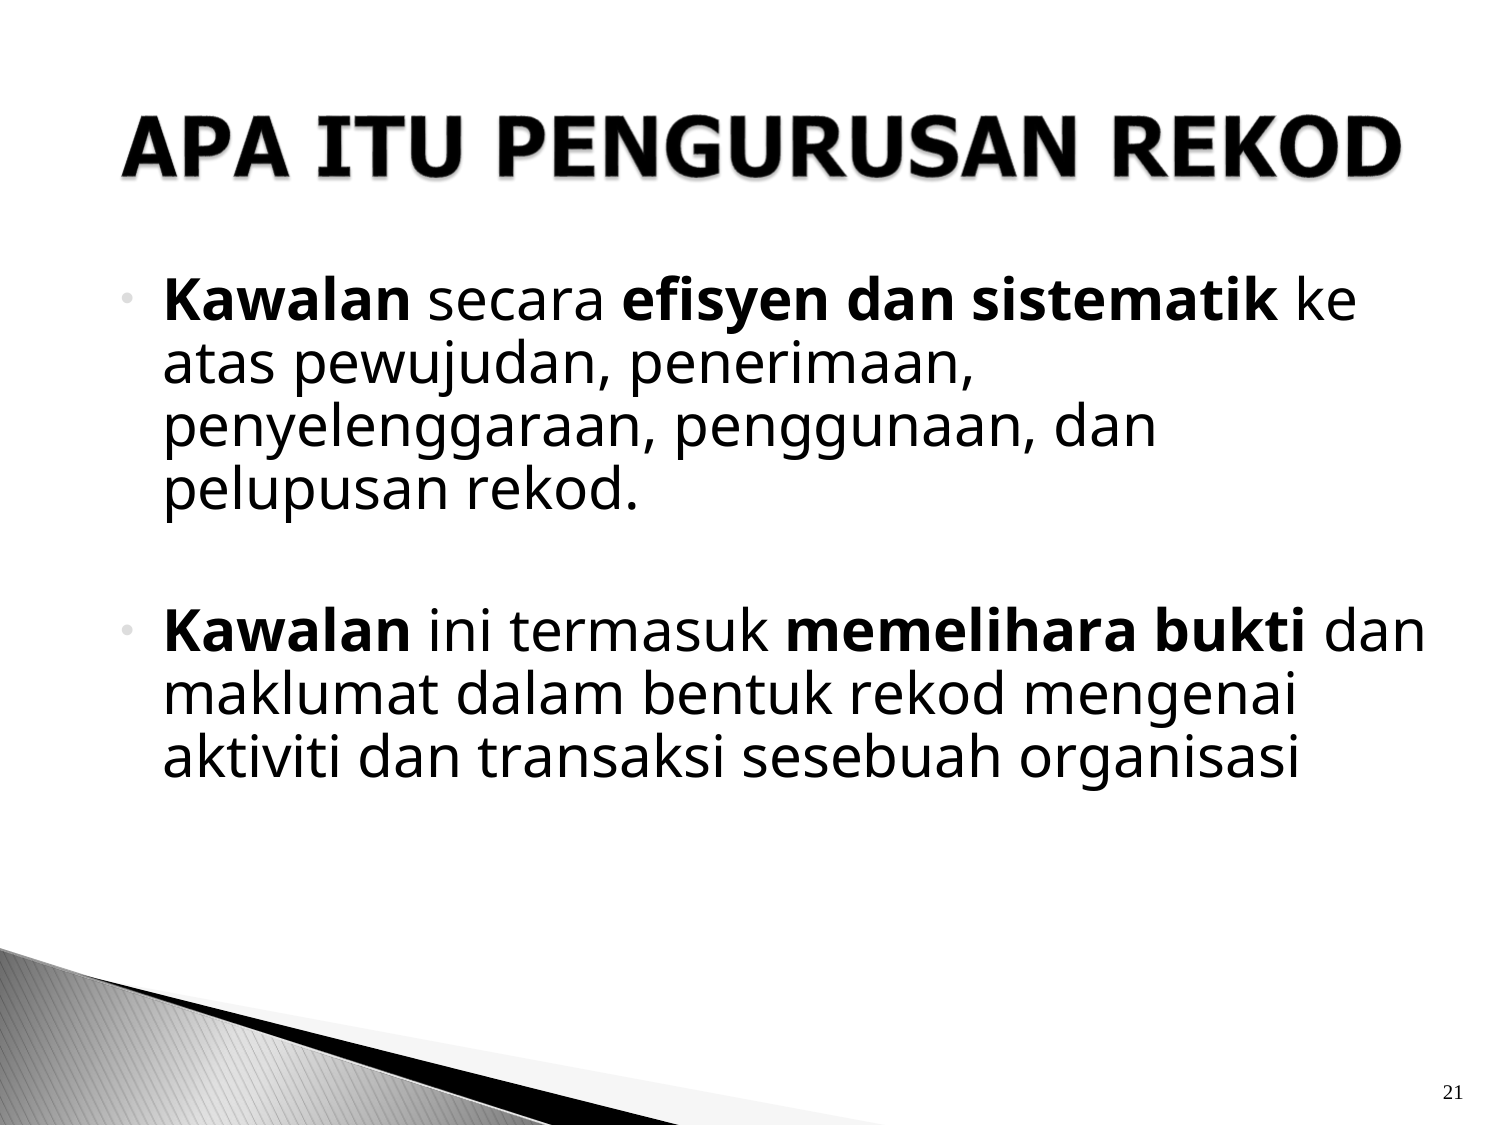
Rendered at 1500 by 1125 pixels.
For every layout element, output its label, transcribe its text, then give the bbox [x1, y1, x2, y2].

picture [50, 74, 1476, 214]
picture [0, 947, 559, 1125]
text_box <number> [1418, 1051, 1479, 1112]
list Kawalan secara efisyen dan sistematik ke atas pewujudan, penerimaan, penyelenggaraan, penggunaan, dan pelupusan rekod. Kawalan ini termasuk memelihara bukti dan maklumat dalam bentuk rekod mengenai aktiviti dan transaksi sesebuah organisasi [87, 262, 1450, 1000]
